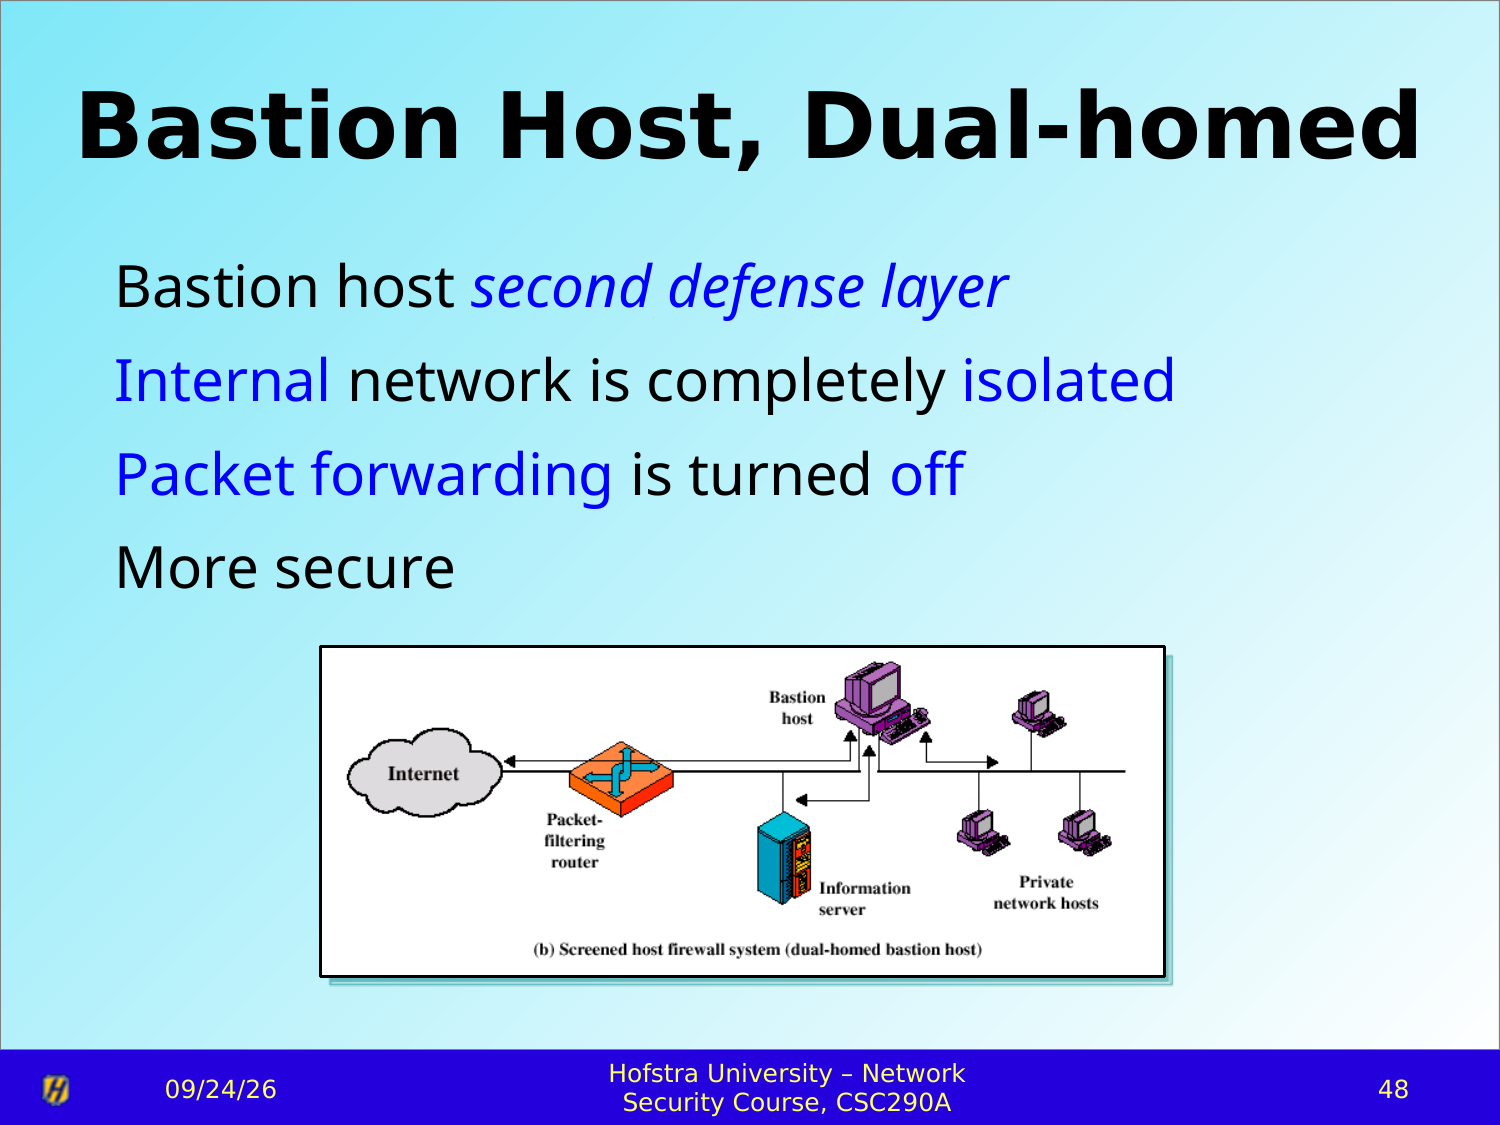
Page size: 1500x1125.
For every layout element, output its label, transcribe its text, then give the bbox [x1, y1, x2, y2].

text_box Bastion host second defense layer Internal network is completely isolated Packet forwarding is turned off More secure [99, 237, 1375, 638]
picture [37, 1072, 76, 1110]
title Bastion Host, Dual-homed [37, 61, 1463, 189]
picture [322, 648, 1163, 976]
